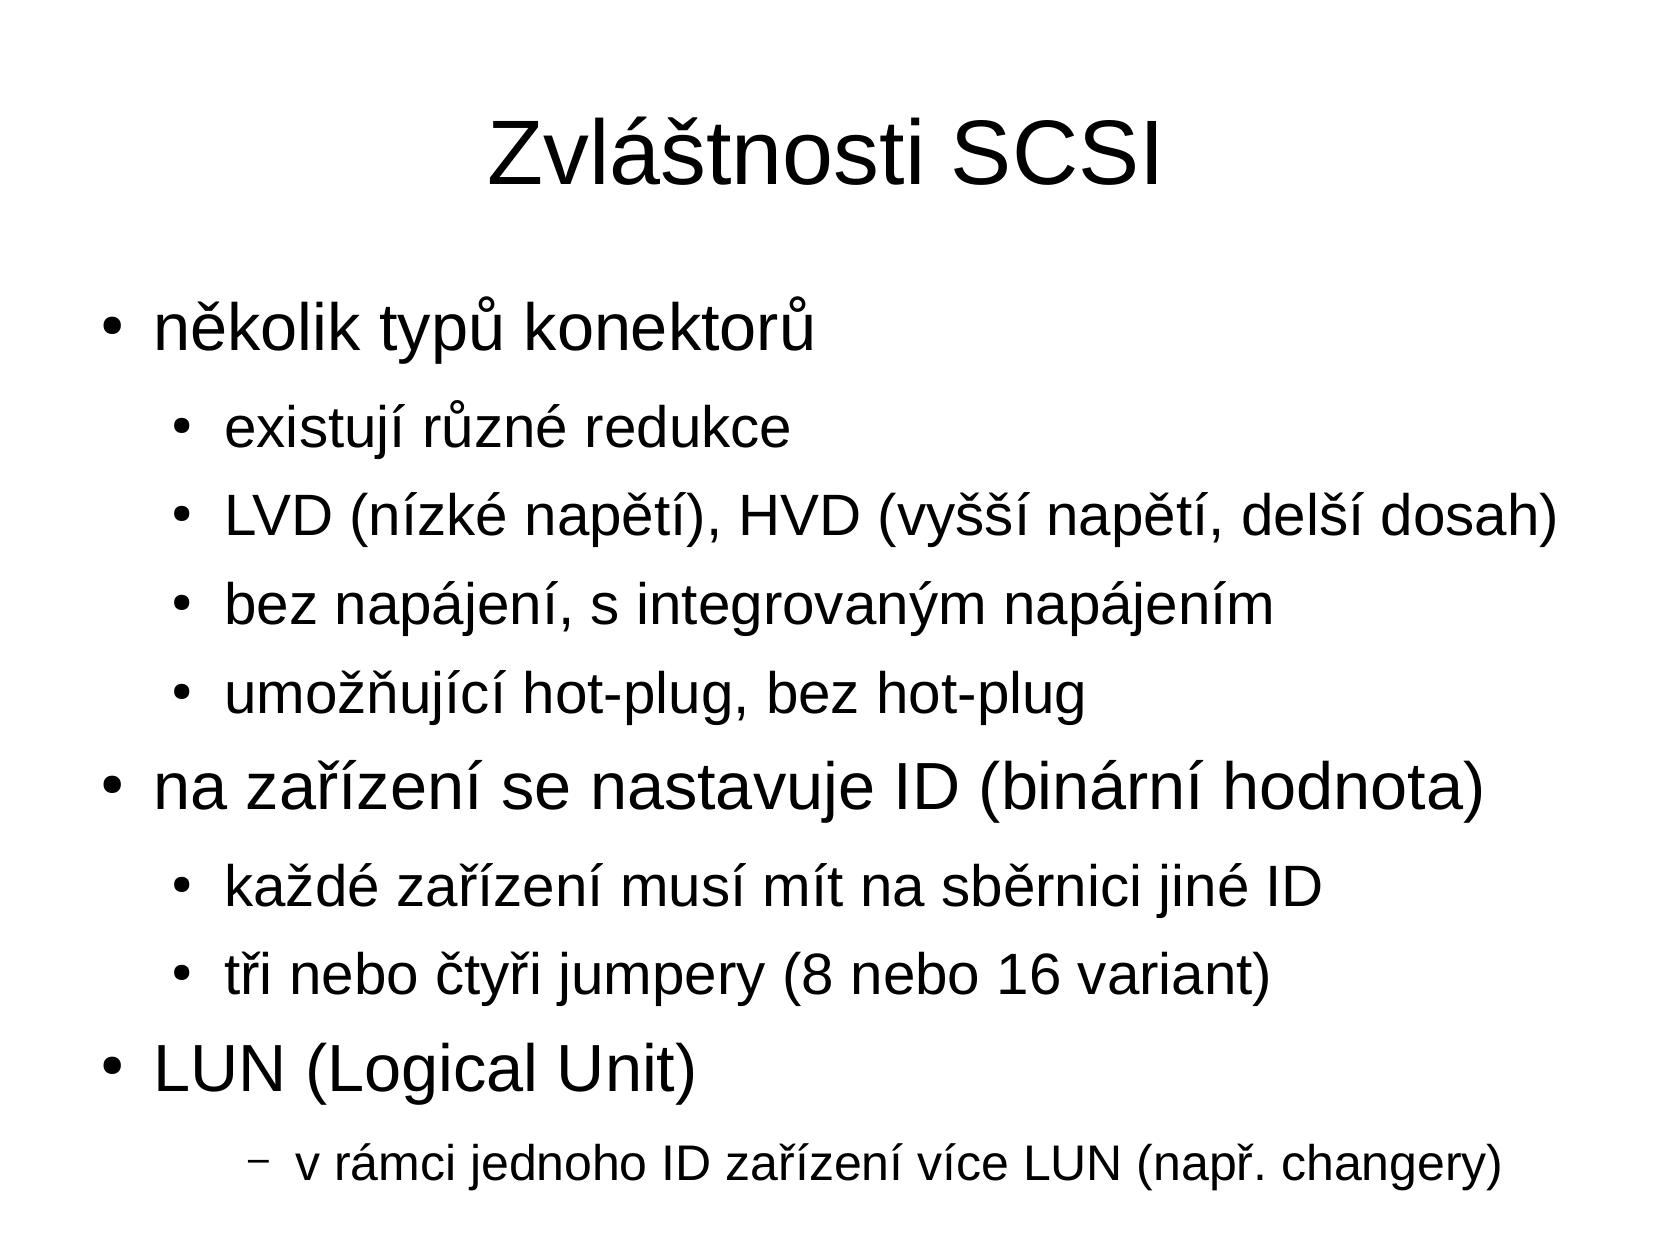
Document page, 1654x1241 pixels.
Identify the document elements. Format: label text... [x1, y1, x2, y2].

title Zvláštnosti SCSI [82, 56, 1571, 250]
list několik typů konektorů existují různé redukce LVD (nízké napětí), HVD (vyšší napětí, delší dosah) bez napájení, s integrovaným napájením umožňující hot-plug, bez hot-plug na zařízení se nastavuje ID (binární hodnota) každé zařízení musí mít na sběrnici jiné ID tři nebo čtyři jumpery (8 nebo 16 variant) LUN (Logical Unit) v rámci jednoho ID zařízení více LUN (např. changery) [82, 290, 1571, 1191]
